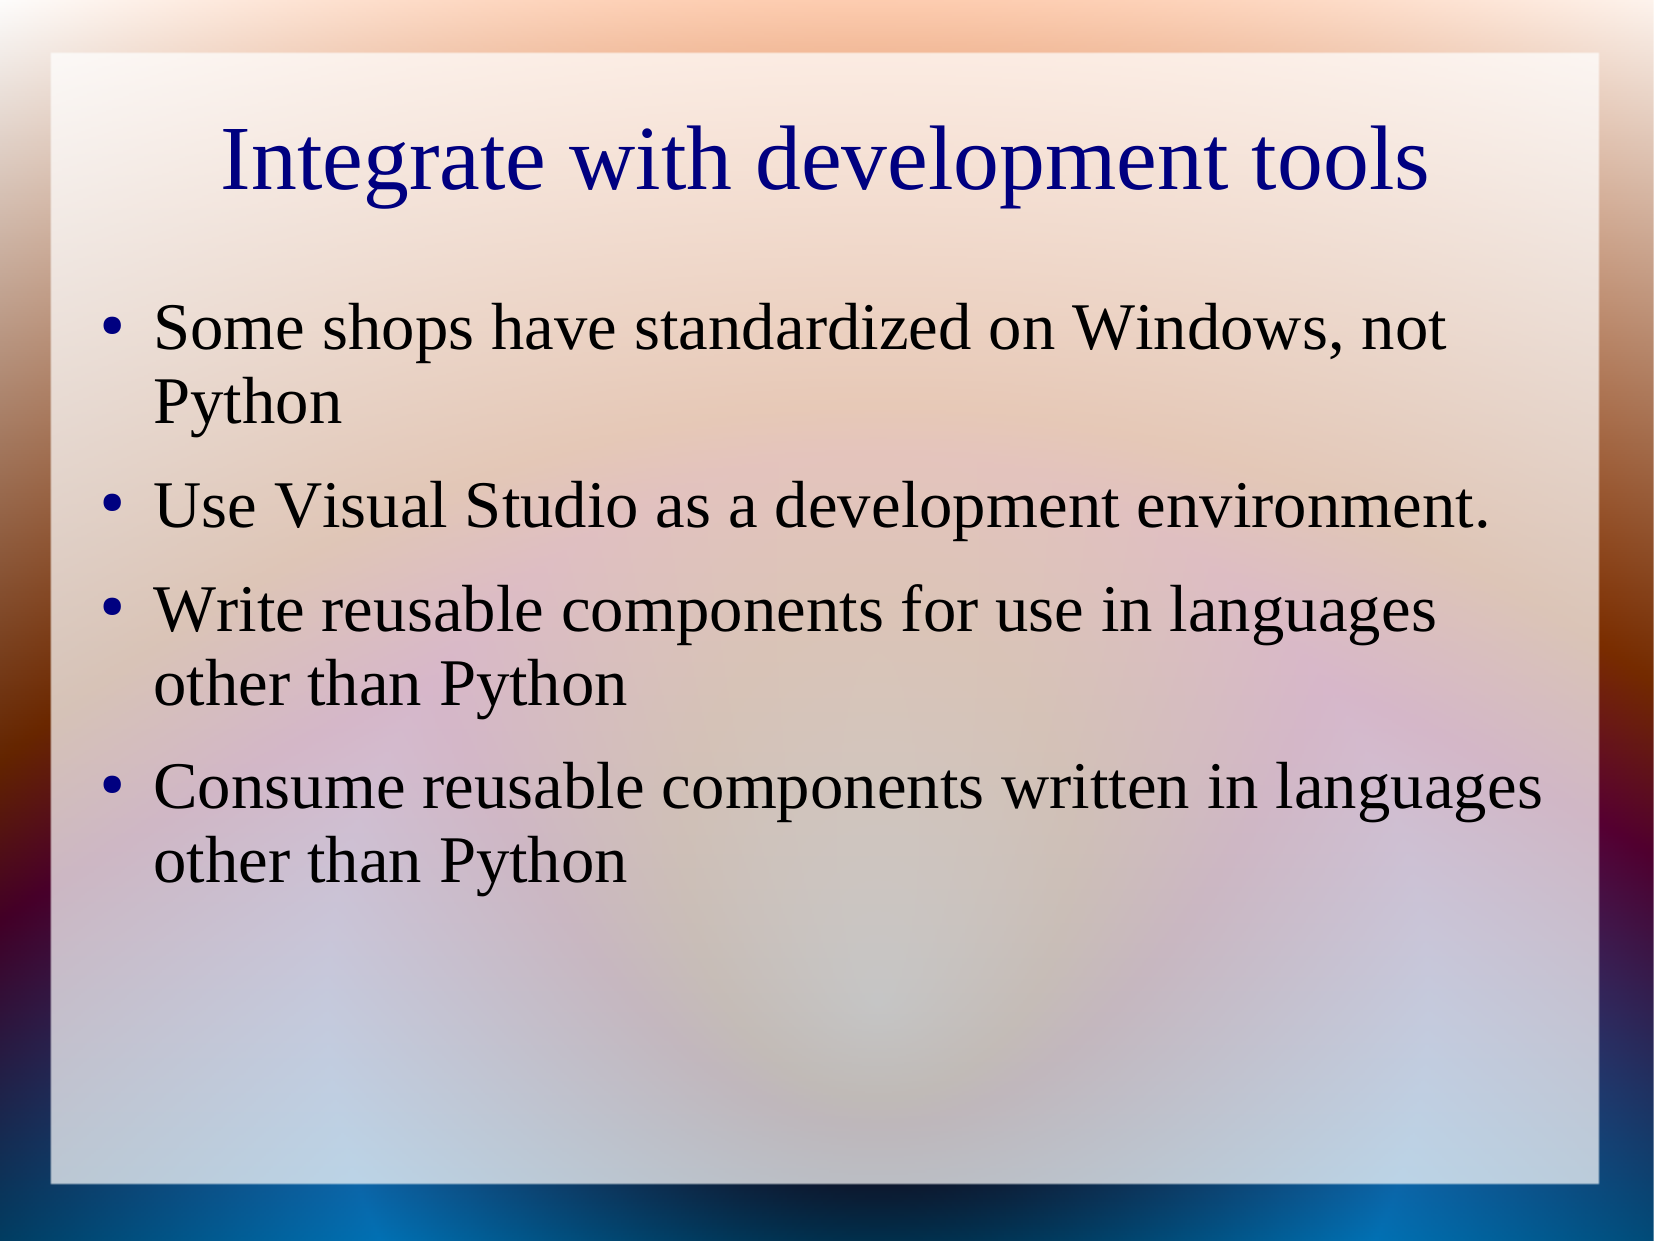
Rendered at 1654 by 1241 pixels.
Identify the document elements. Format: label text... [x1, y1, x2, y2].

picture [0, 0, 1654, 1241]
list Some shops have standardized on Windows, not Python Use Visual Studio as a development environment. Write reusable components for use in languages other than Python Consume reusable components written in languages other than Python [82, 290, 1571, 1019]
title Integrate with development tools [82, 62, 1571, 256]
